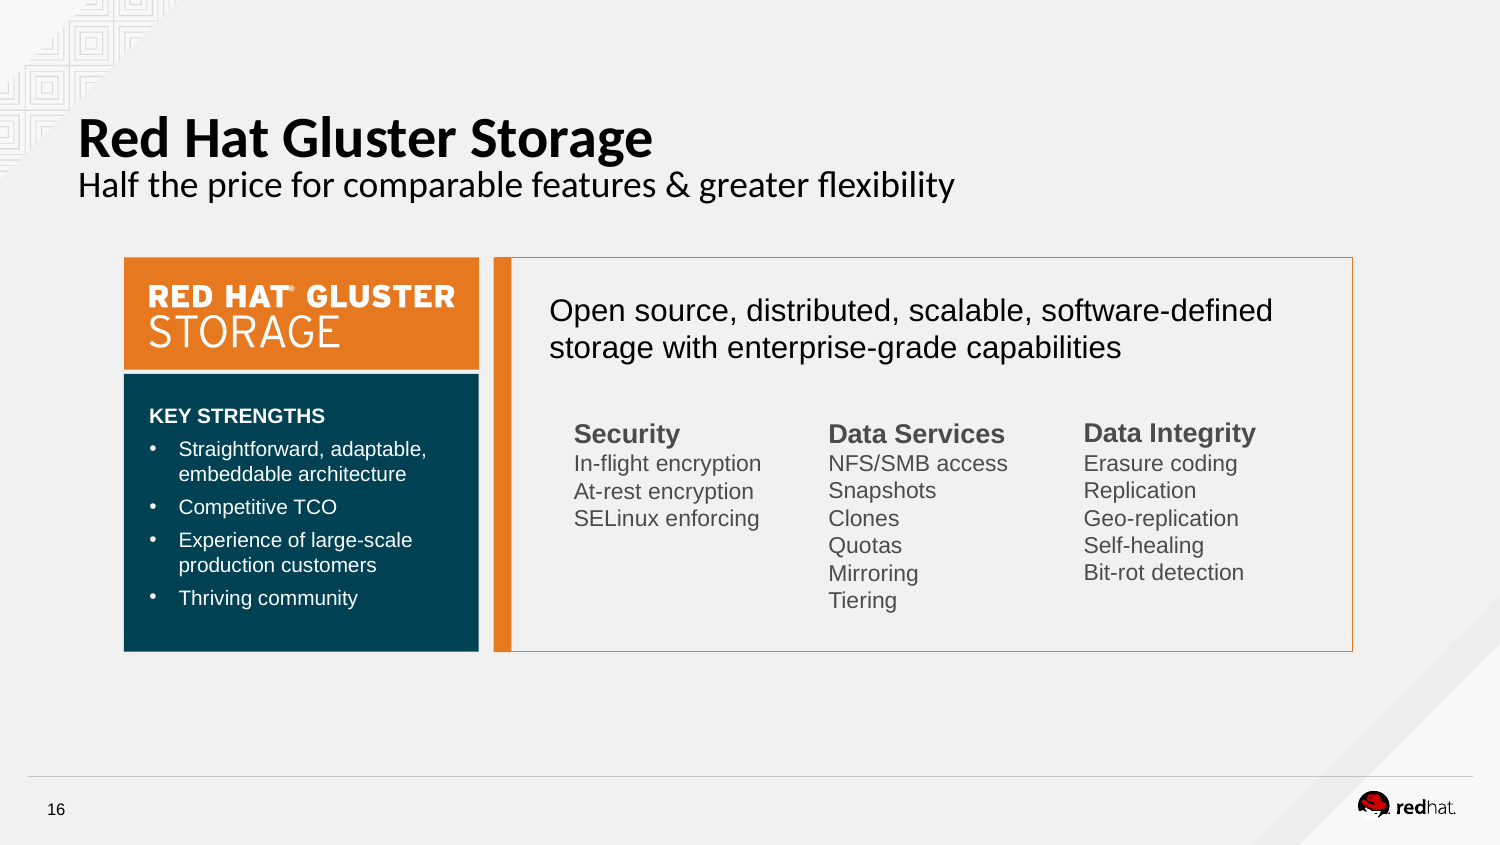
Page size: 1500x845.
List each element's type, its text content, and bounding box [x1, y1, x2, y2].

text_box [493, 257, 512, 653]
text_box Open source, distributed, scalable, software-defined storage with enterprise-grade capabilities [540, 285, 1352, 371]
text_box KEY STRENGTHS Straightforward, adaptable, embeddable architecture Competitive TCO Experience of large-scale production customers Thriving community [139, 398, 461, 617]
picture [0, 0, 1500, 845]
slide_number 35 [0, 787, 75, 833]
text_box Data Integrity Erasure coding Replication Geo-replication Self-healing Bit-rot detection [1074, 410, 1300, 623]
list Half the price for comparable features & greater flexibility [78, 160, 1354, 208]
text_box Security In-flight encryption At-rest encryption SELinux enforcing [564, 411, 790, 538]
text_box [123, 373, 479, 652]
title Red Hat Gluster Storage [78, 0, 1500, 169]
text_box Data Services NFS/SMB access Snapshots Clones Quotas Mirroring Tiering [819, 411, 1045, 652]
